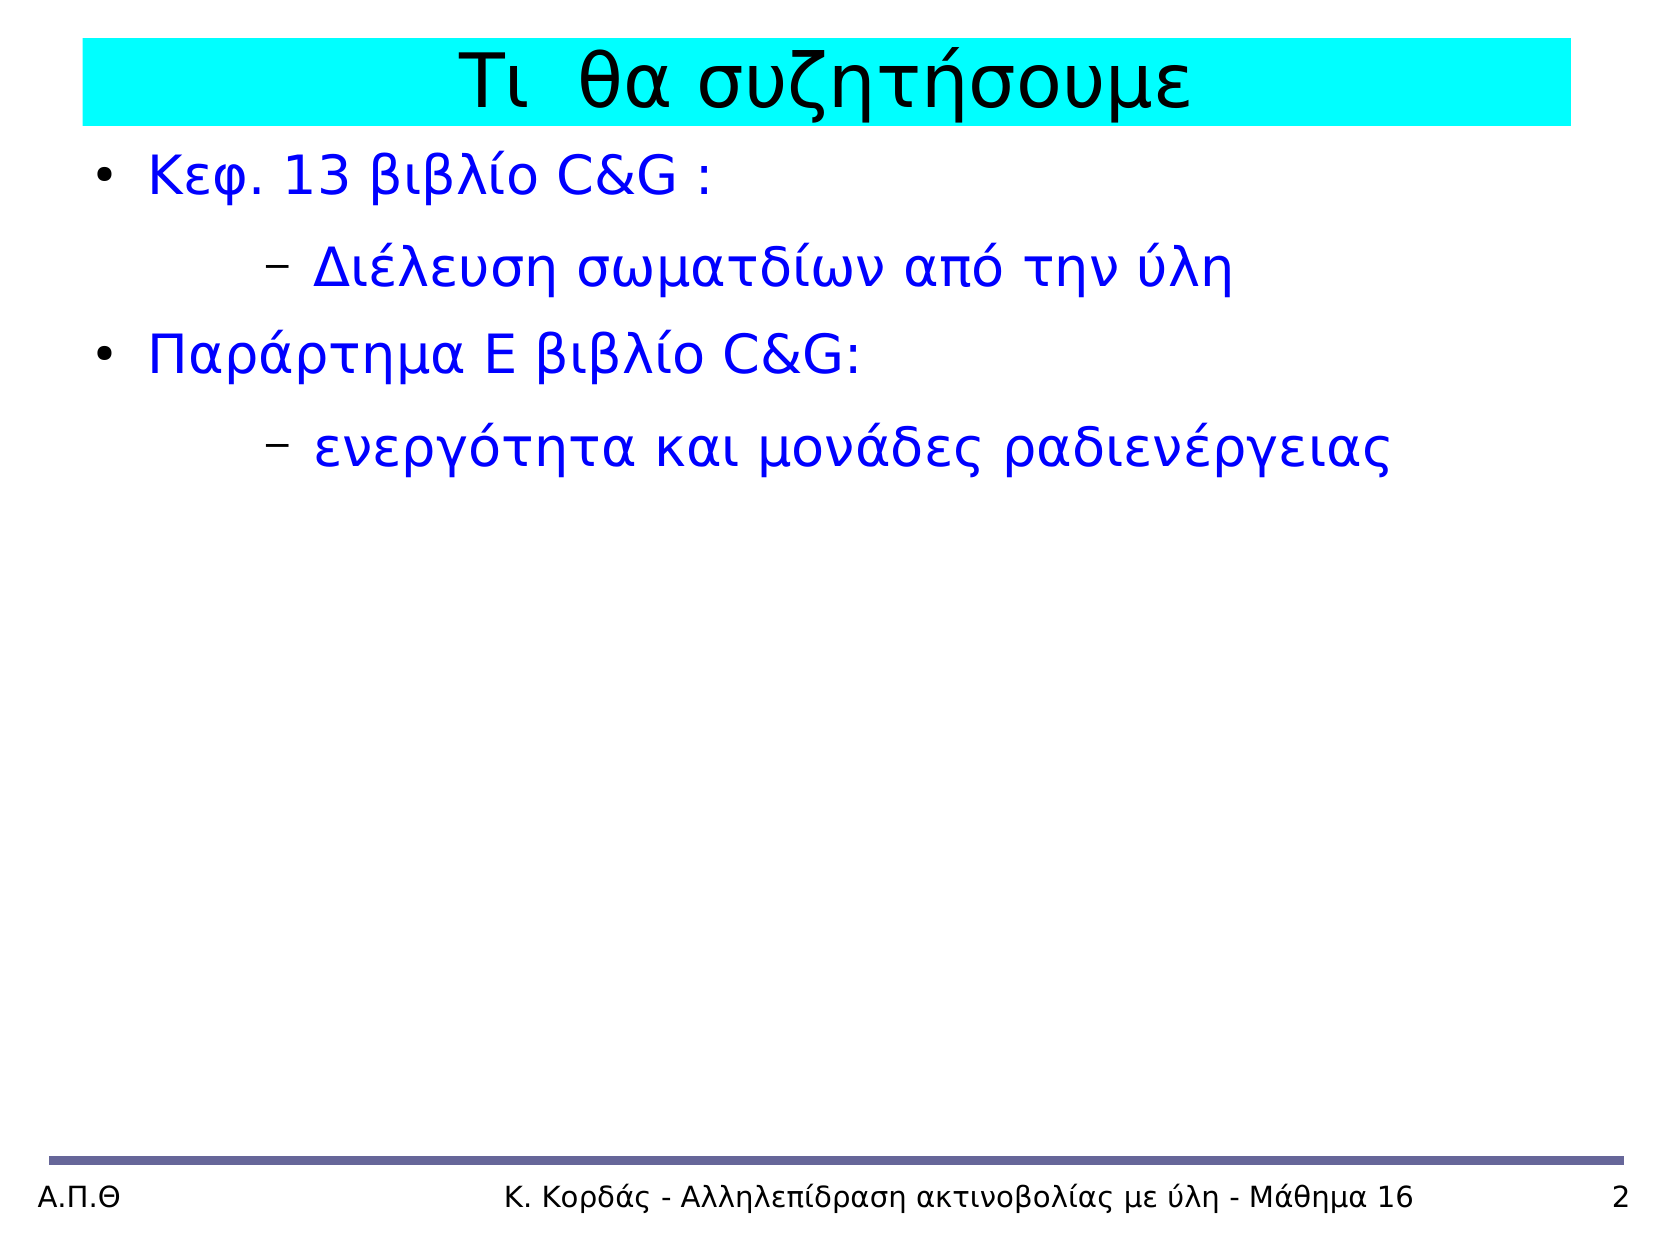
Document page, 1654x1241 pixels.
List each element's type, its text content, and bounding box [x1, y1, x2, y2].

list Kεφ. 13 βιβλίο C&G : Διέλευση σωματδίων από την ύλη Παράρτημα Ε βιβλίο C&G: ενεργότητα και μονάδες ραδιενέργειας [77, 144, 1607, 1151]
title Τι θα συζητήσουμε [82, 38, 1571, 126]
